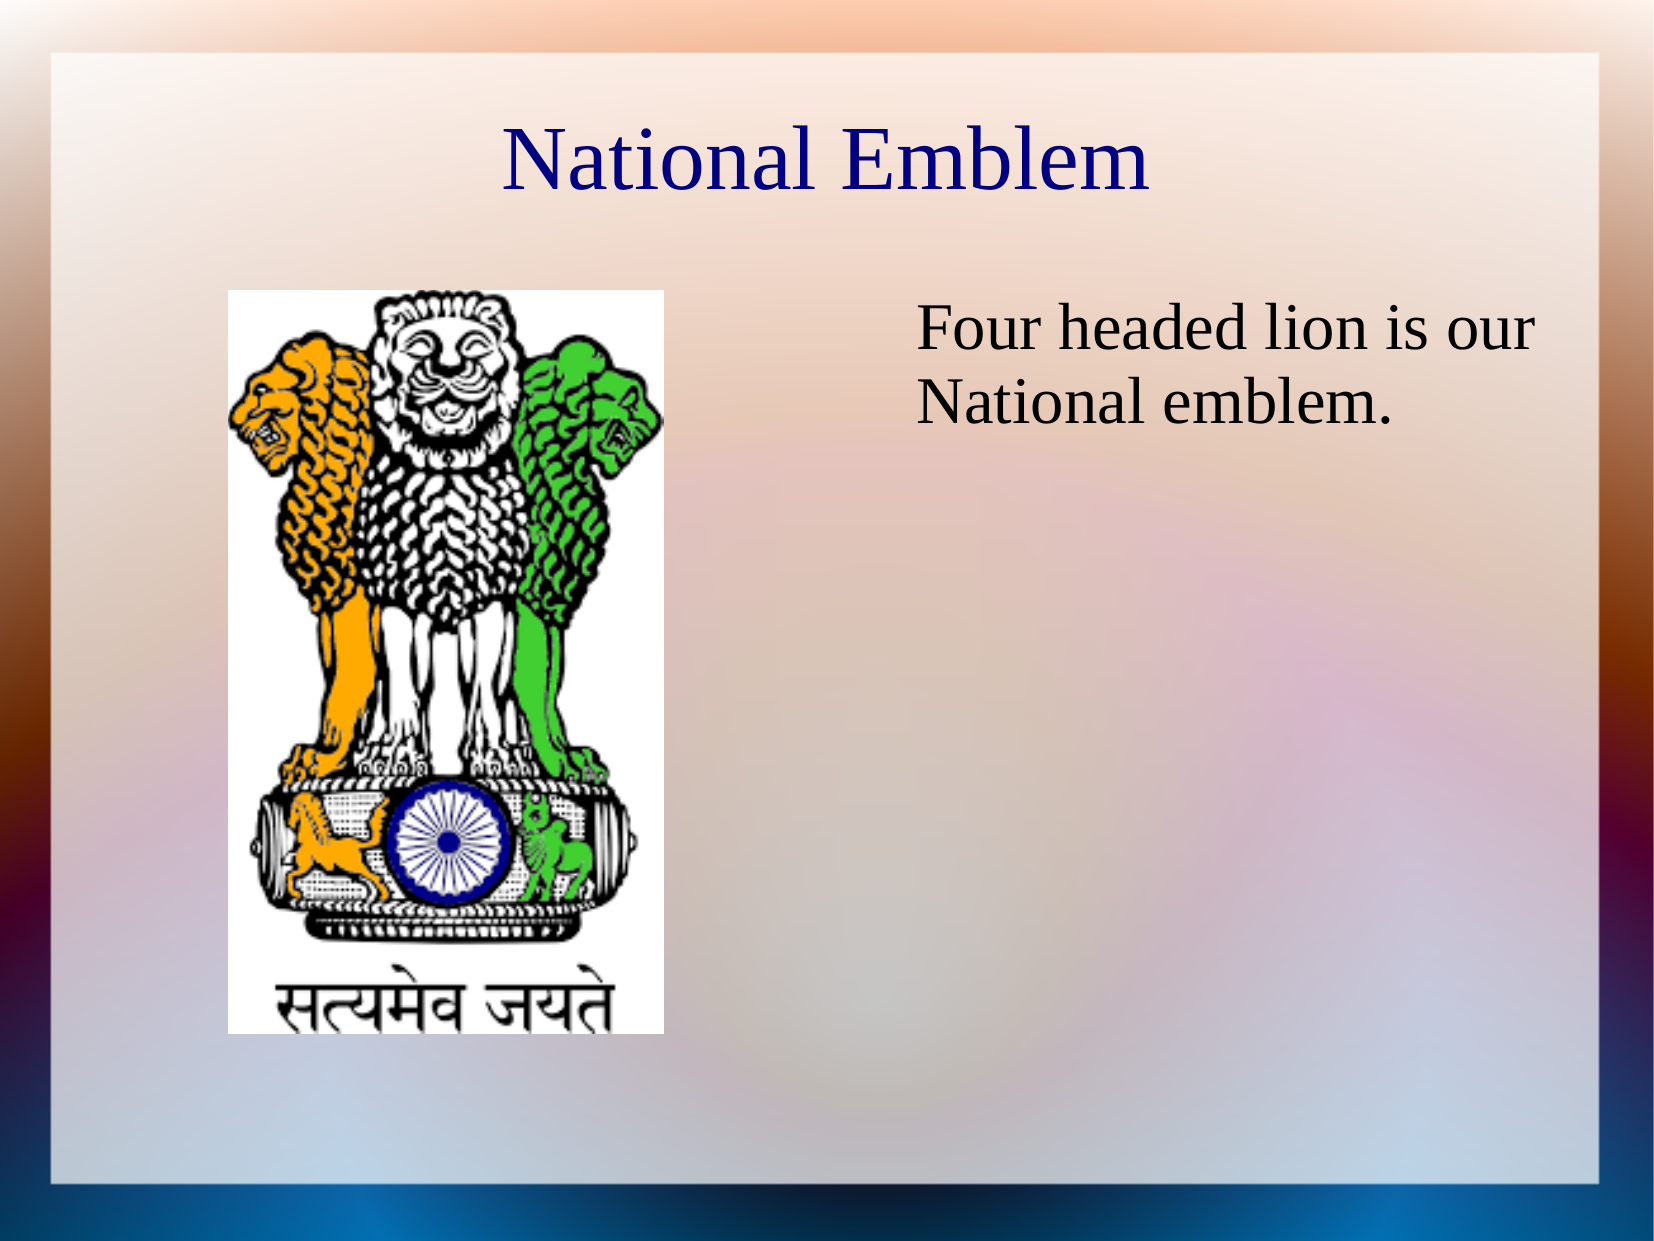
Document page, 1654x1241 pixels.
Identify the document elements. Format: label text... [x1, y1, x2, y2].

list Four headed lion is our National emblem. [845, 290, 1572, 1034]
picture [0, 0, 1654, 1241]
title National Emblem [82, 55, 1571, 263]
